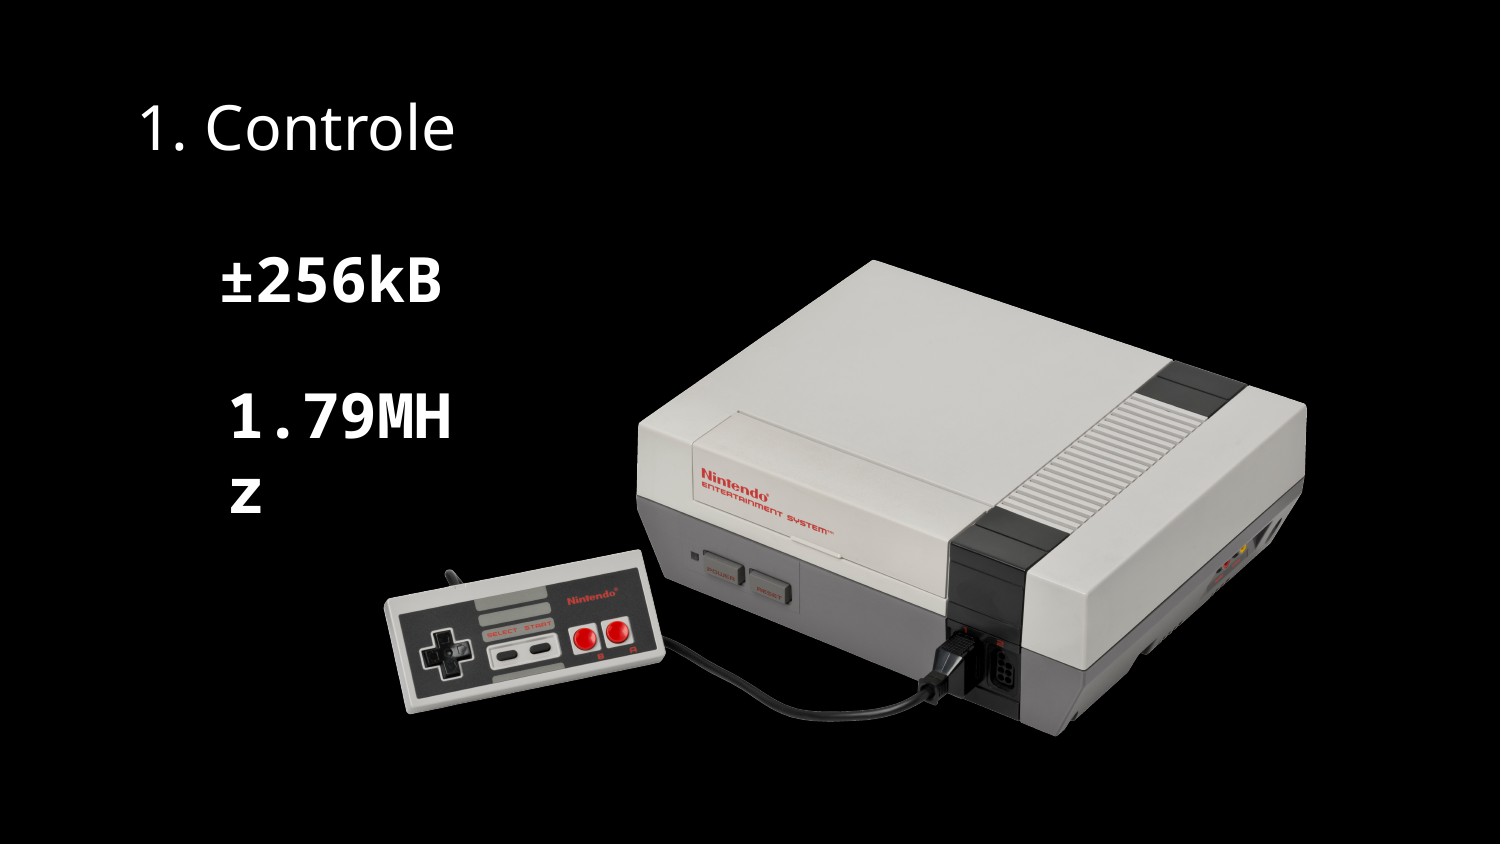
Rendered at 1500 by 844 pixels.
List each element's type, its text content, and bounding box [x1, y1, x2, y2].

title 1.79MHz [212, 360, 494, 455]
title ±256kB [203, 225, 485, 319]
title 1. Controle [121, 72, 1347, 167]
picture [354, 232, 1336, 766]
